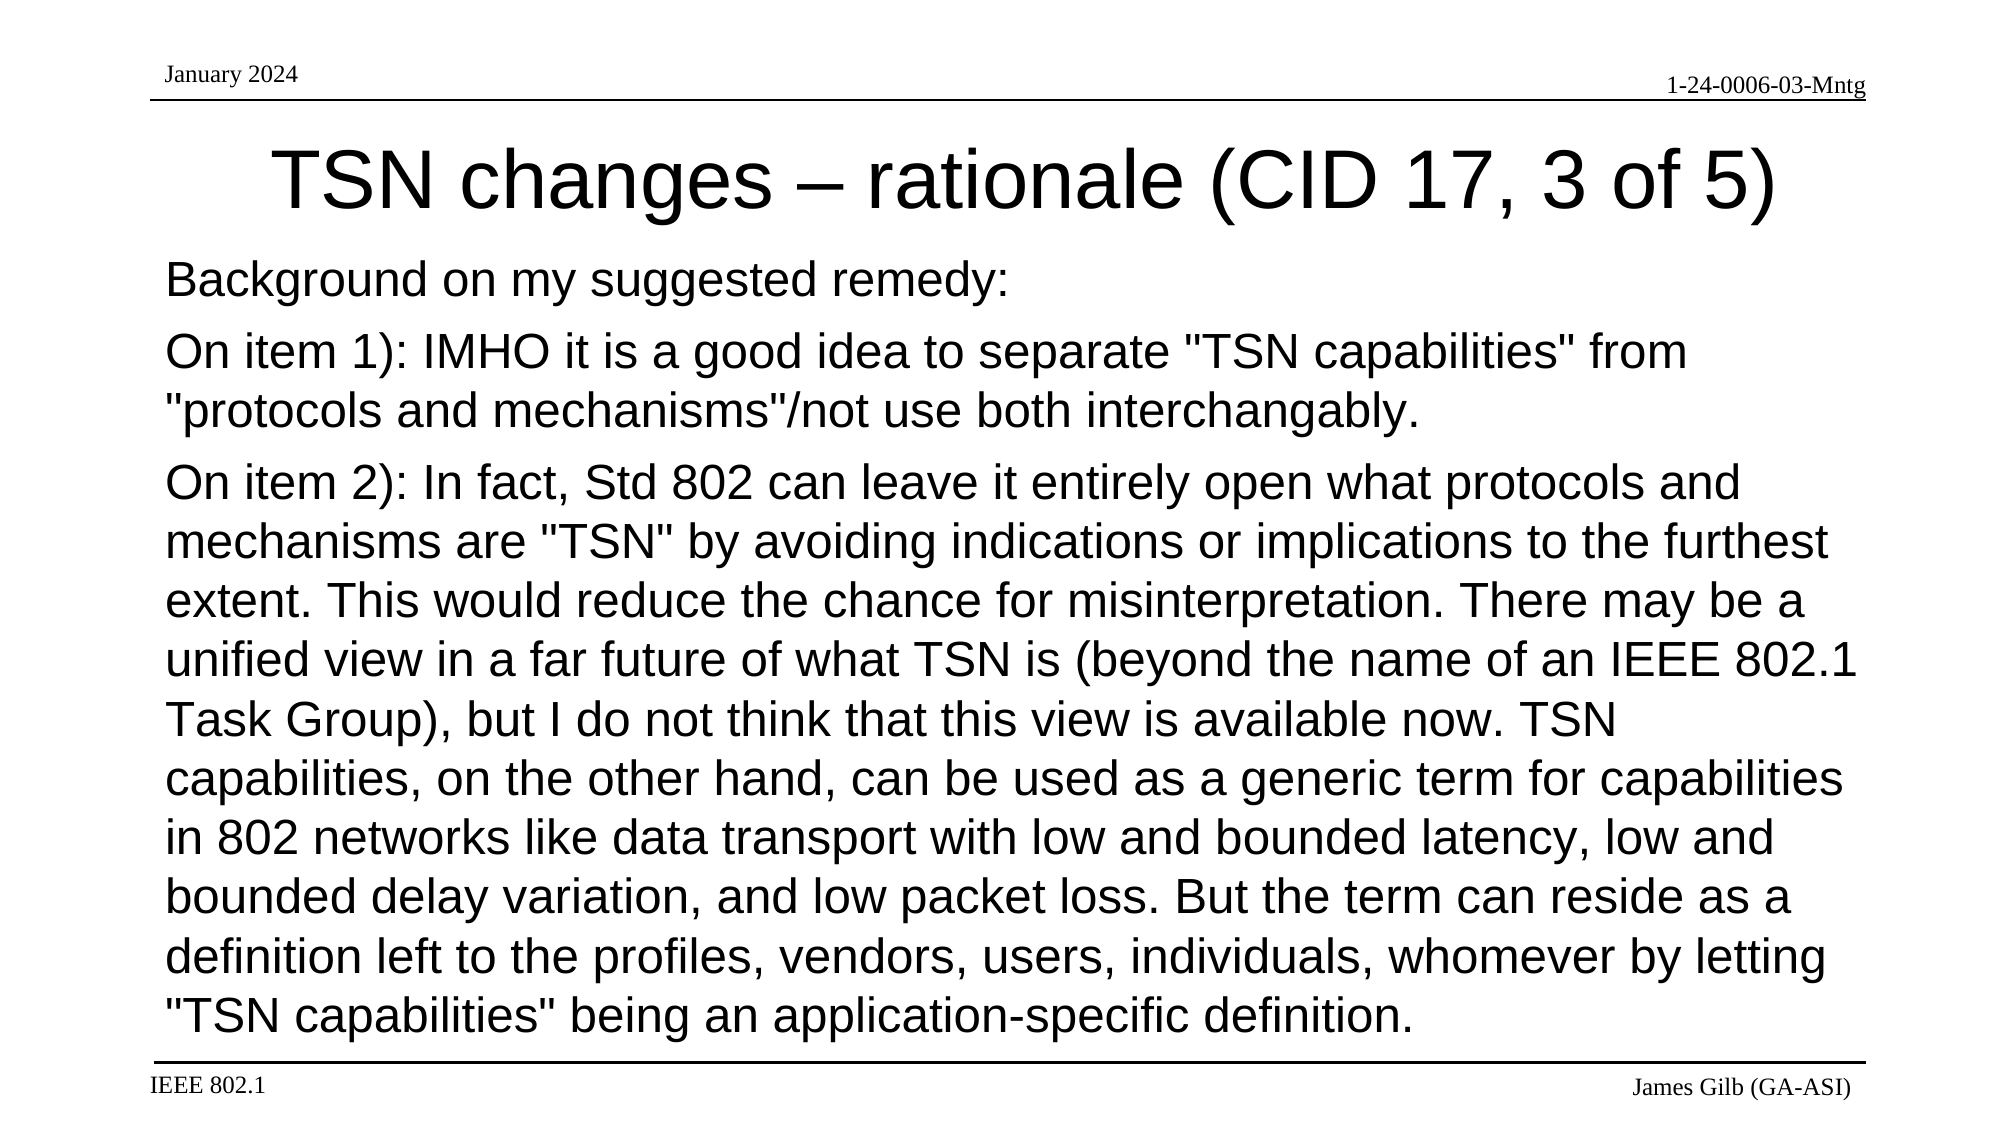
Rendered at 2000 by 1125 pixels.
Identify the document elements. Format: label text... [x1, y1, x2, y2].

list Background on my suggested remedy: On item 1): IMHO it is a good idea to separate "TSN capabilities" from "protocols and mechanisms"/not use both interchangably. On item 2): In fact, Std 802 can leave it entirely open what protocols and mechanisms are "TSN" by avoiding indications or implications to the furthest extent. This would reduce the chance for misinterpretation. There may be a unified view in a far future of what TSN is (beyond the name of an IEEE 802.1 Task Group), but I do not think that this view is available now. TSN capabilities, on the other hand, can be used as a generic term for capabilities in 802 networks like data transport with low and bounded latency, low and bounded delay variation, and low packet loss. But the term can reside as a definition left to the profiles, vendors, users, individuals, whomever by letting "TSN capabilities" being an application-specific definition. [149, 239, 1900, 1051]
title TSN changes – rationale (CID 17, 3 of 5) [150, 112, 1900, 238]
